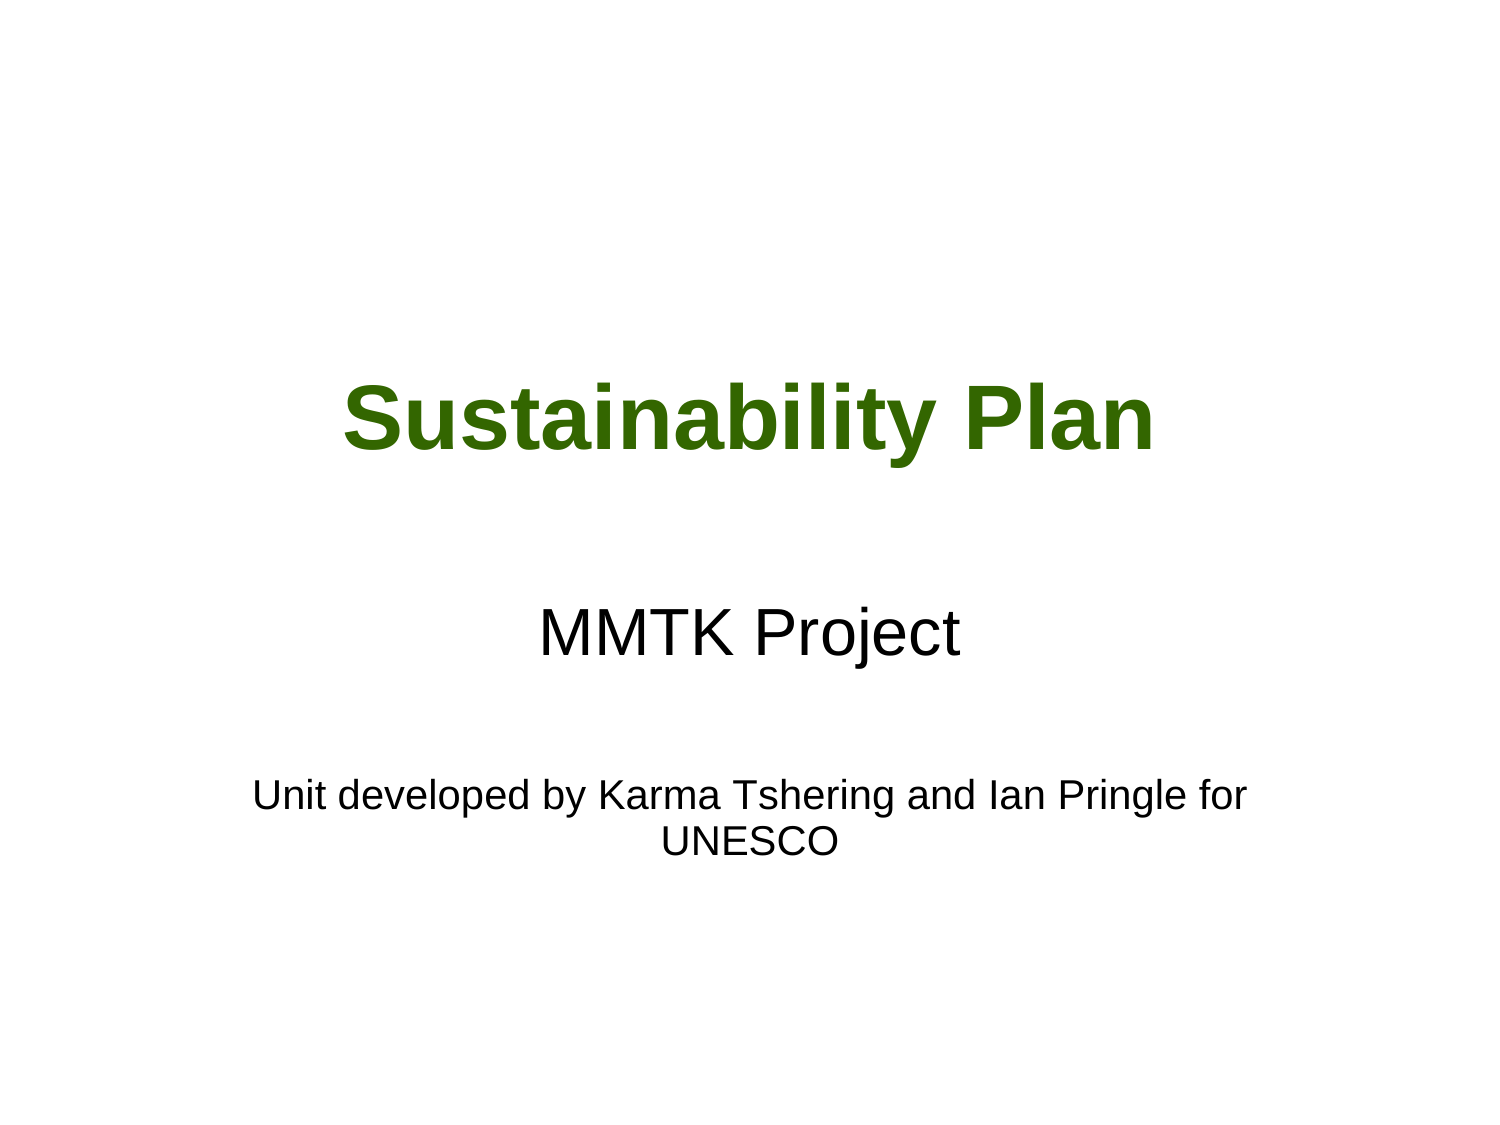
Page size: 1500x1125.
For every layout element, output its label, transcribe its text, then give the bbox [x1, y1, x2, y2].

subtitle MMTK Project Unit developed by Karma Tshering and Ian Pringle for UNESCO [225, 587, 1276, 938]
title Sustainability Plan [112, 351, 1388, 587]
